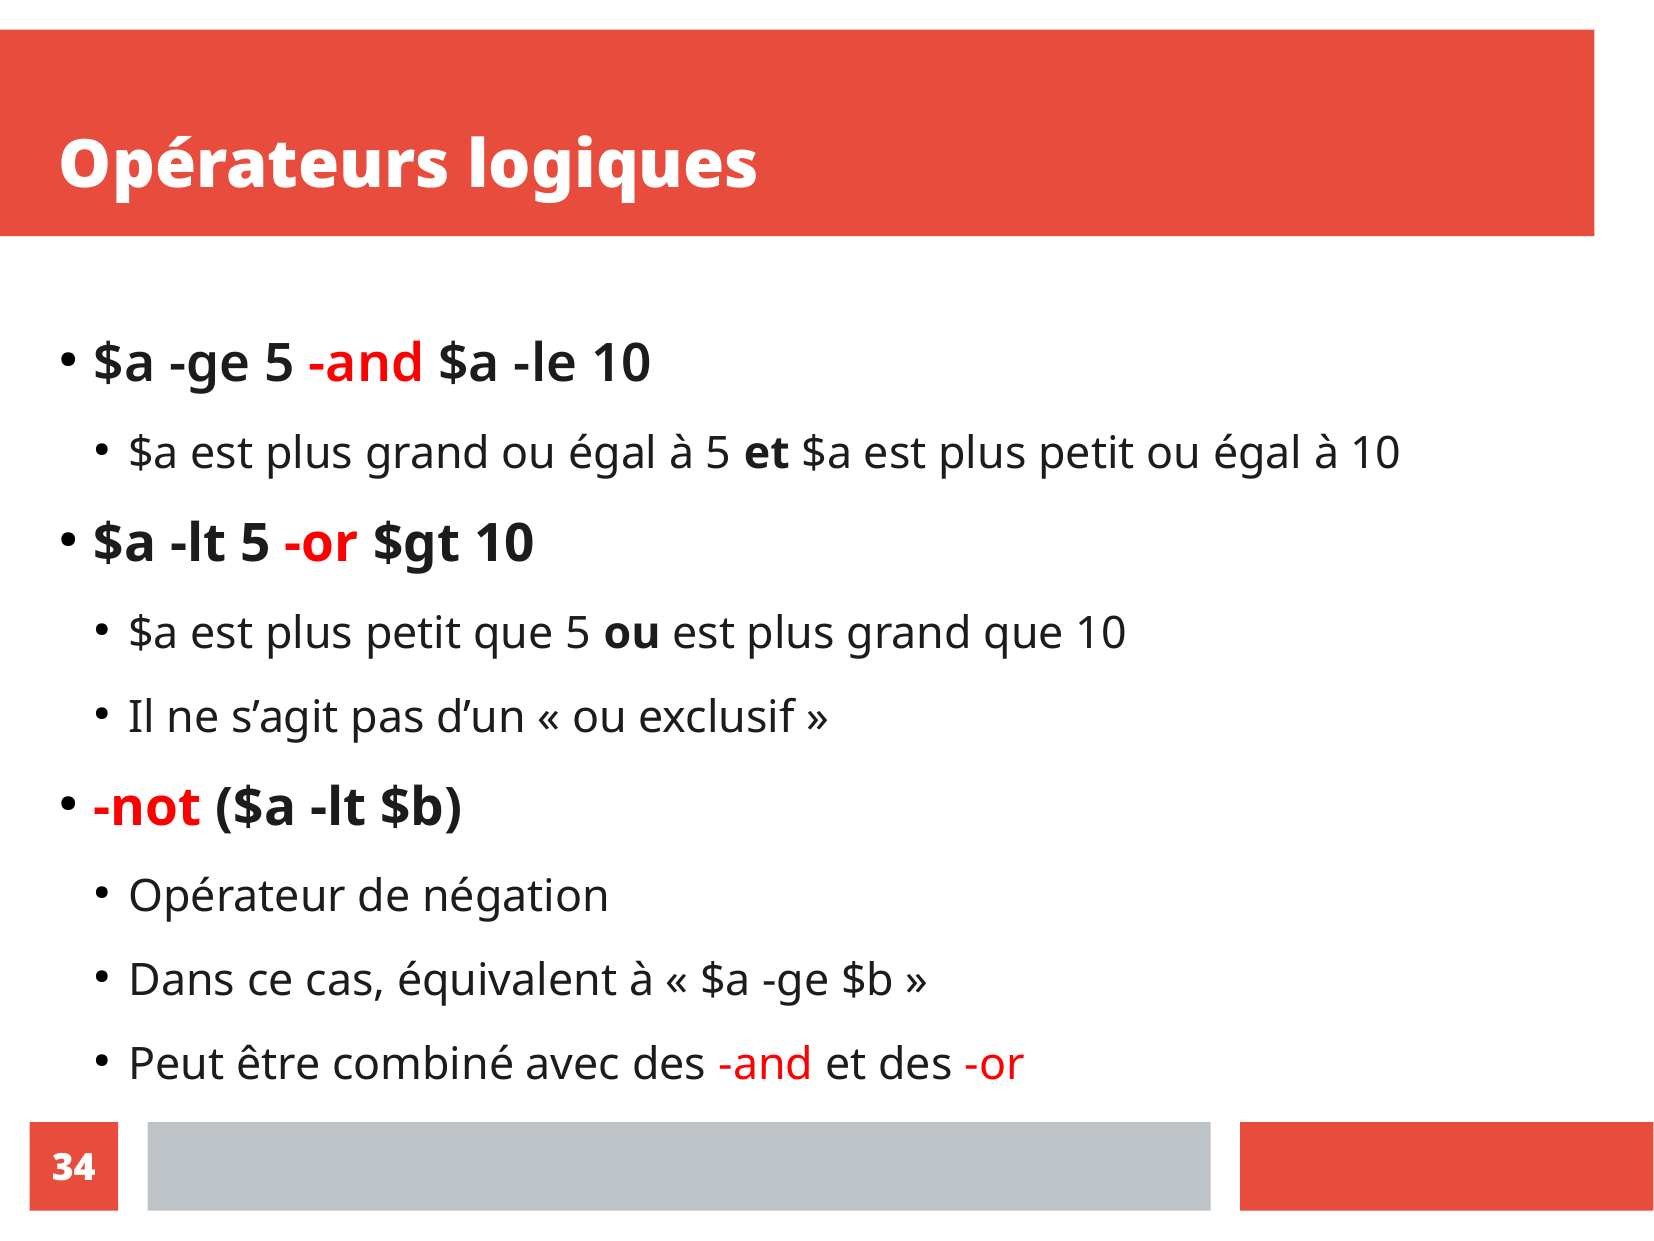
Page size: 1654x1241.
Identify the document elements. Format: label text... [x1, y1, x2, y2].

list $a -ge 5 -and $a -le 10 $a est plus grand ou égal à 5 et $a est plus petit ou égal à 10 $a -lt 5 -or $gt 10 $a est plus petit que 5 ou est plus grand que 10 Il ne s’agit pas d’un « ou exclusif » -not ($a -lt $b) Opérateur de négation Dans ce cas, équivalent à « $a -ge $b » Peut être combiné avec des -and et des -or [59, 324, 1565, 1093]
title Opérateurs logiques [59, 59, 1595, 207]
